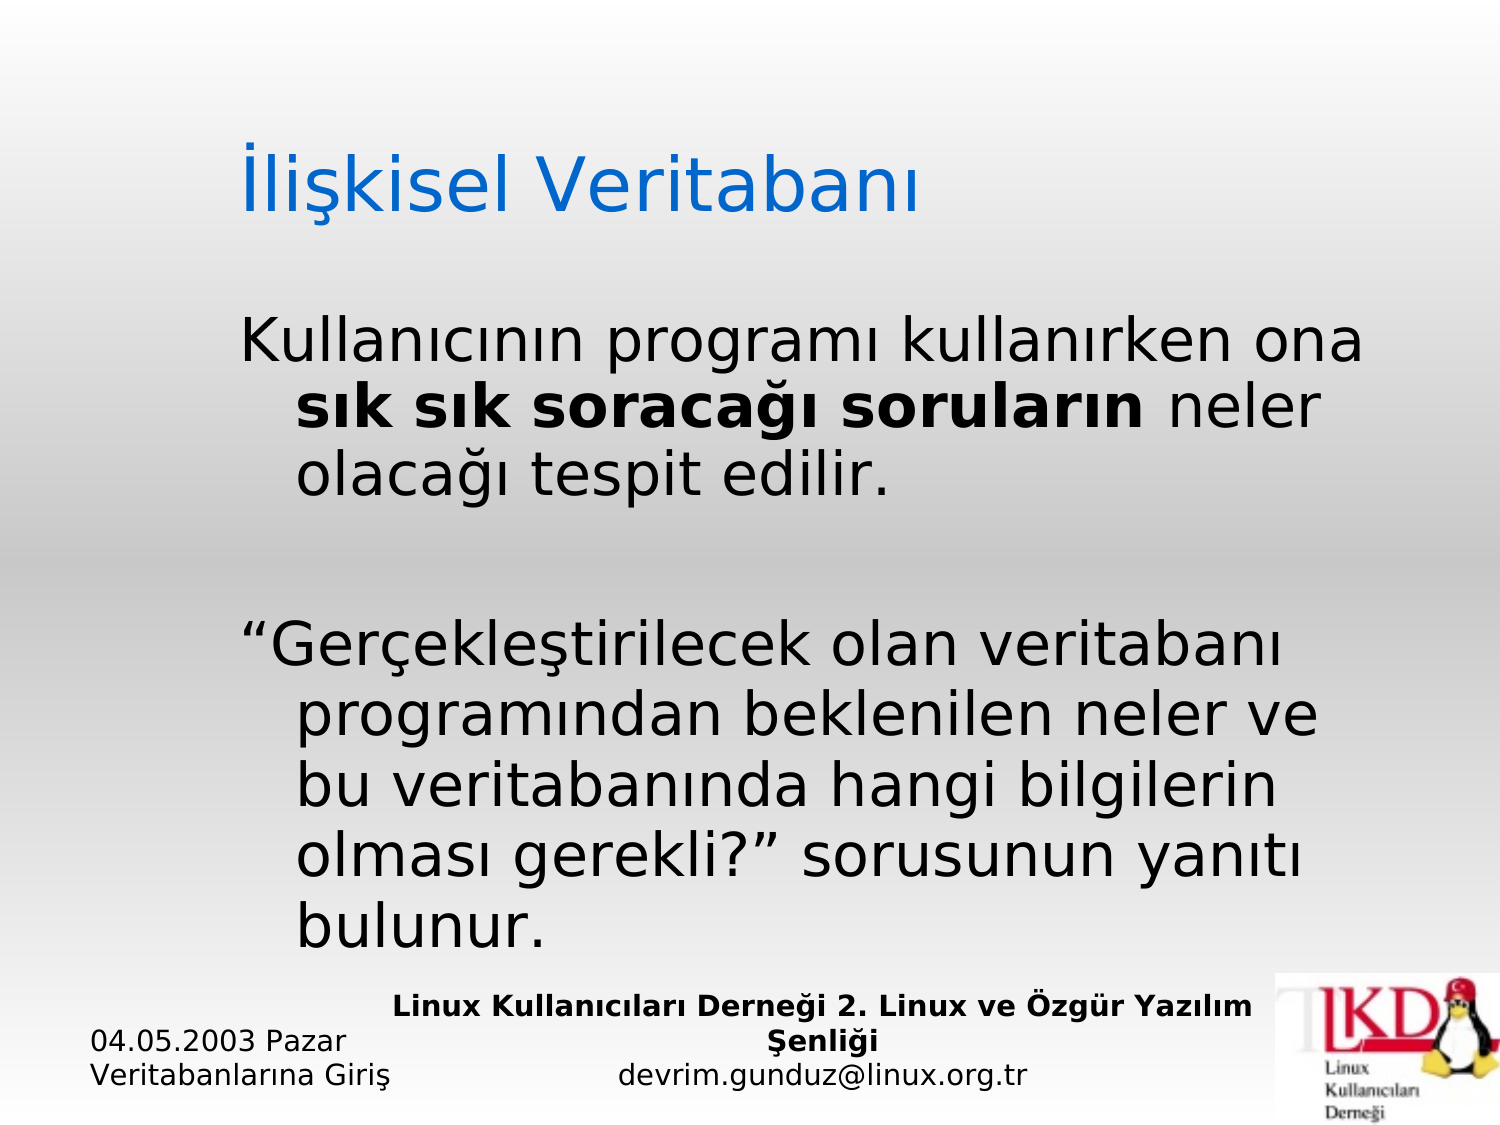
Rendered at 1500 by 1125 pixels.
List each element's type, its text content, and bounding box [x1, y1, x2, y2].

title İlişkisel Veritabanı [224, 34, 1425, 237]
picture [1275, 973, 1500, 1125]
list Kullanıcının programı kullanırken ona sık sık soracağı soruların neler olacağı tespit edilir. “Gerçekleştirilecek olan veritabanı programından beklenilen neler ve bu veritabanında hangi bilgilerin olması gerekli?” sorusunun yanıtı bulunur. [224, 299, 1425, 991]
